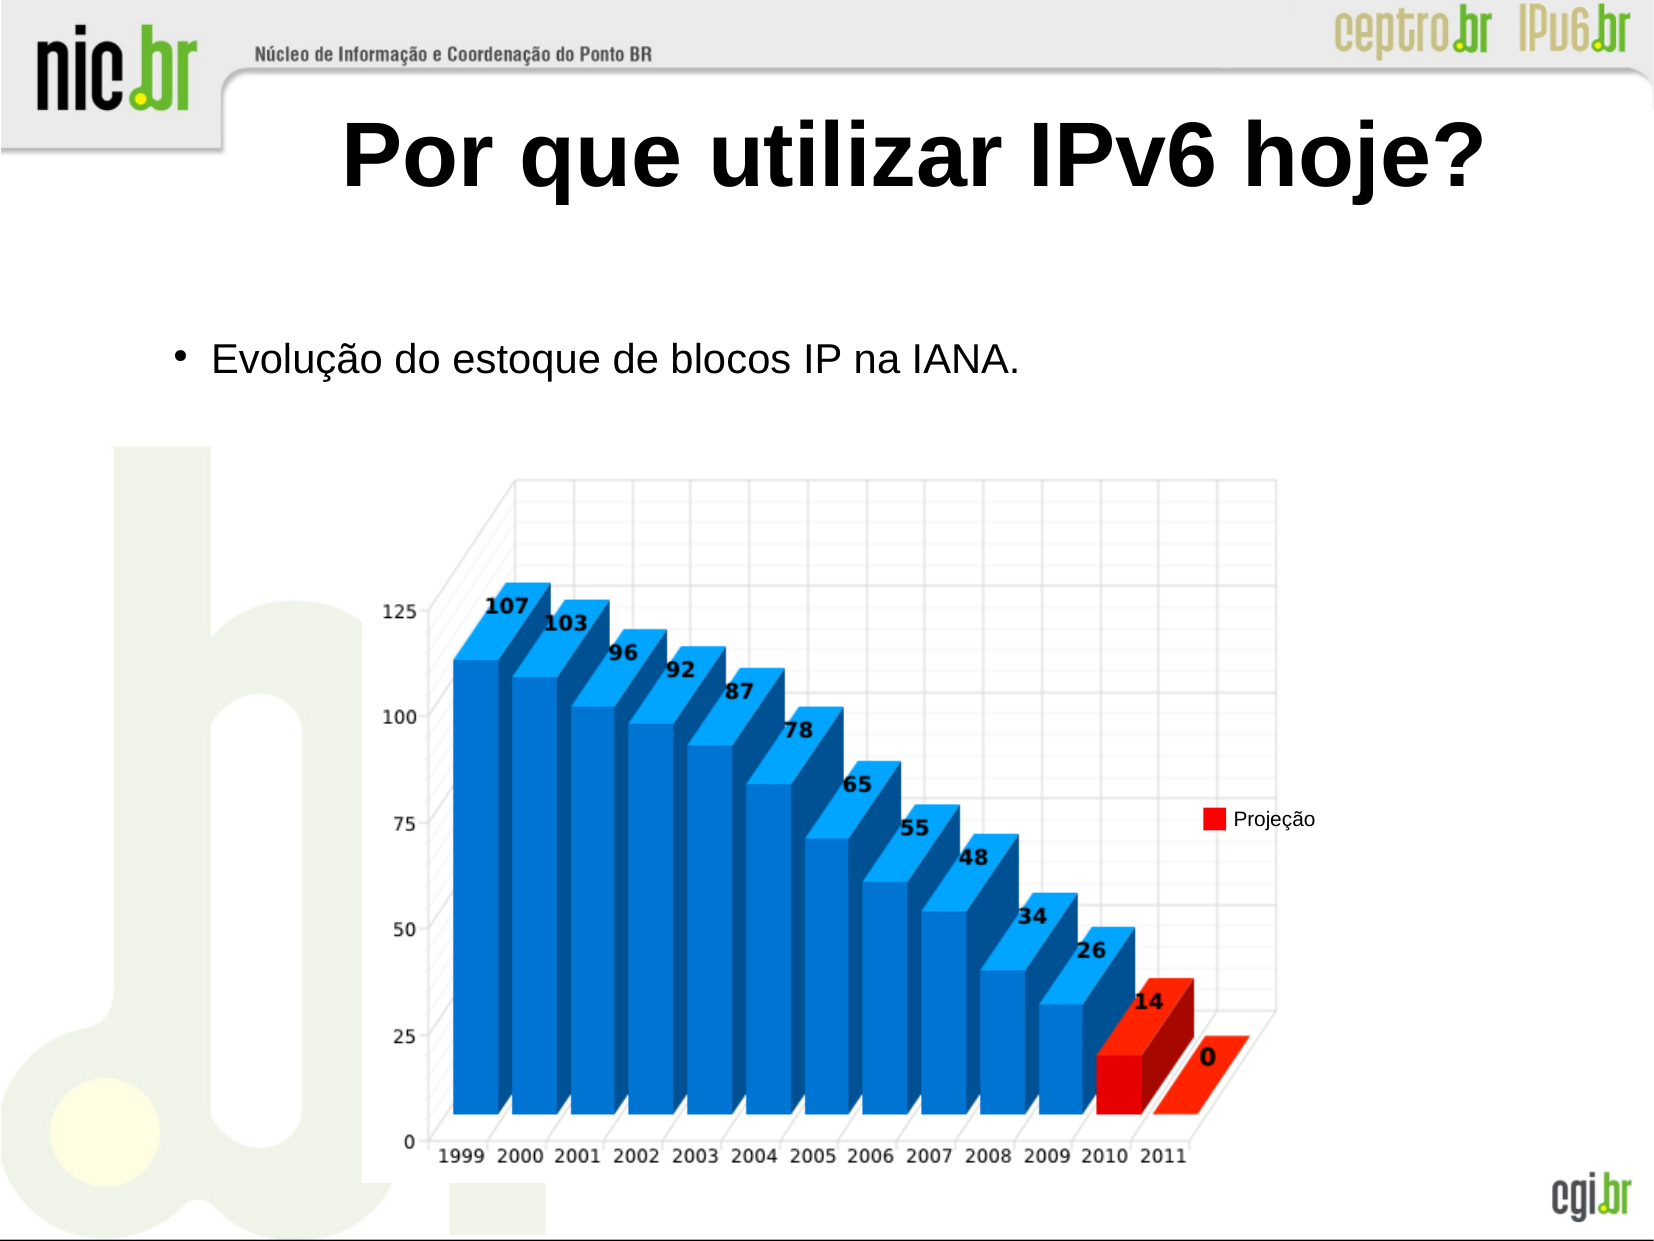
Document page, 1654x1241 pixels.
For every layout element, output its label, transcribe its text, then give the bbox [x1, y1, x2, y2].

text_box [1203, 807, 1218, 831]
text_box Evolução do estoque de blocos IP na IANA. [158, 324, 1496, 379]
picture [0, 0, 1654, 1241]
text_box Por que utilizar IPv6 hoje? [177, 97, 1654, 215]
text_box Projeção [1218, 800, 1331, 839]
